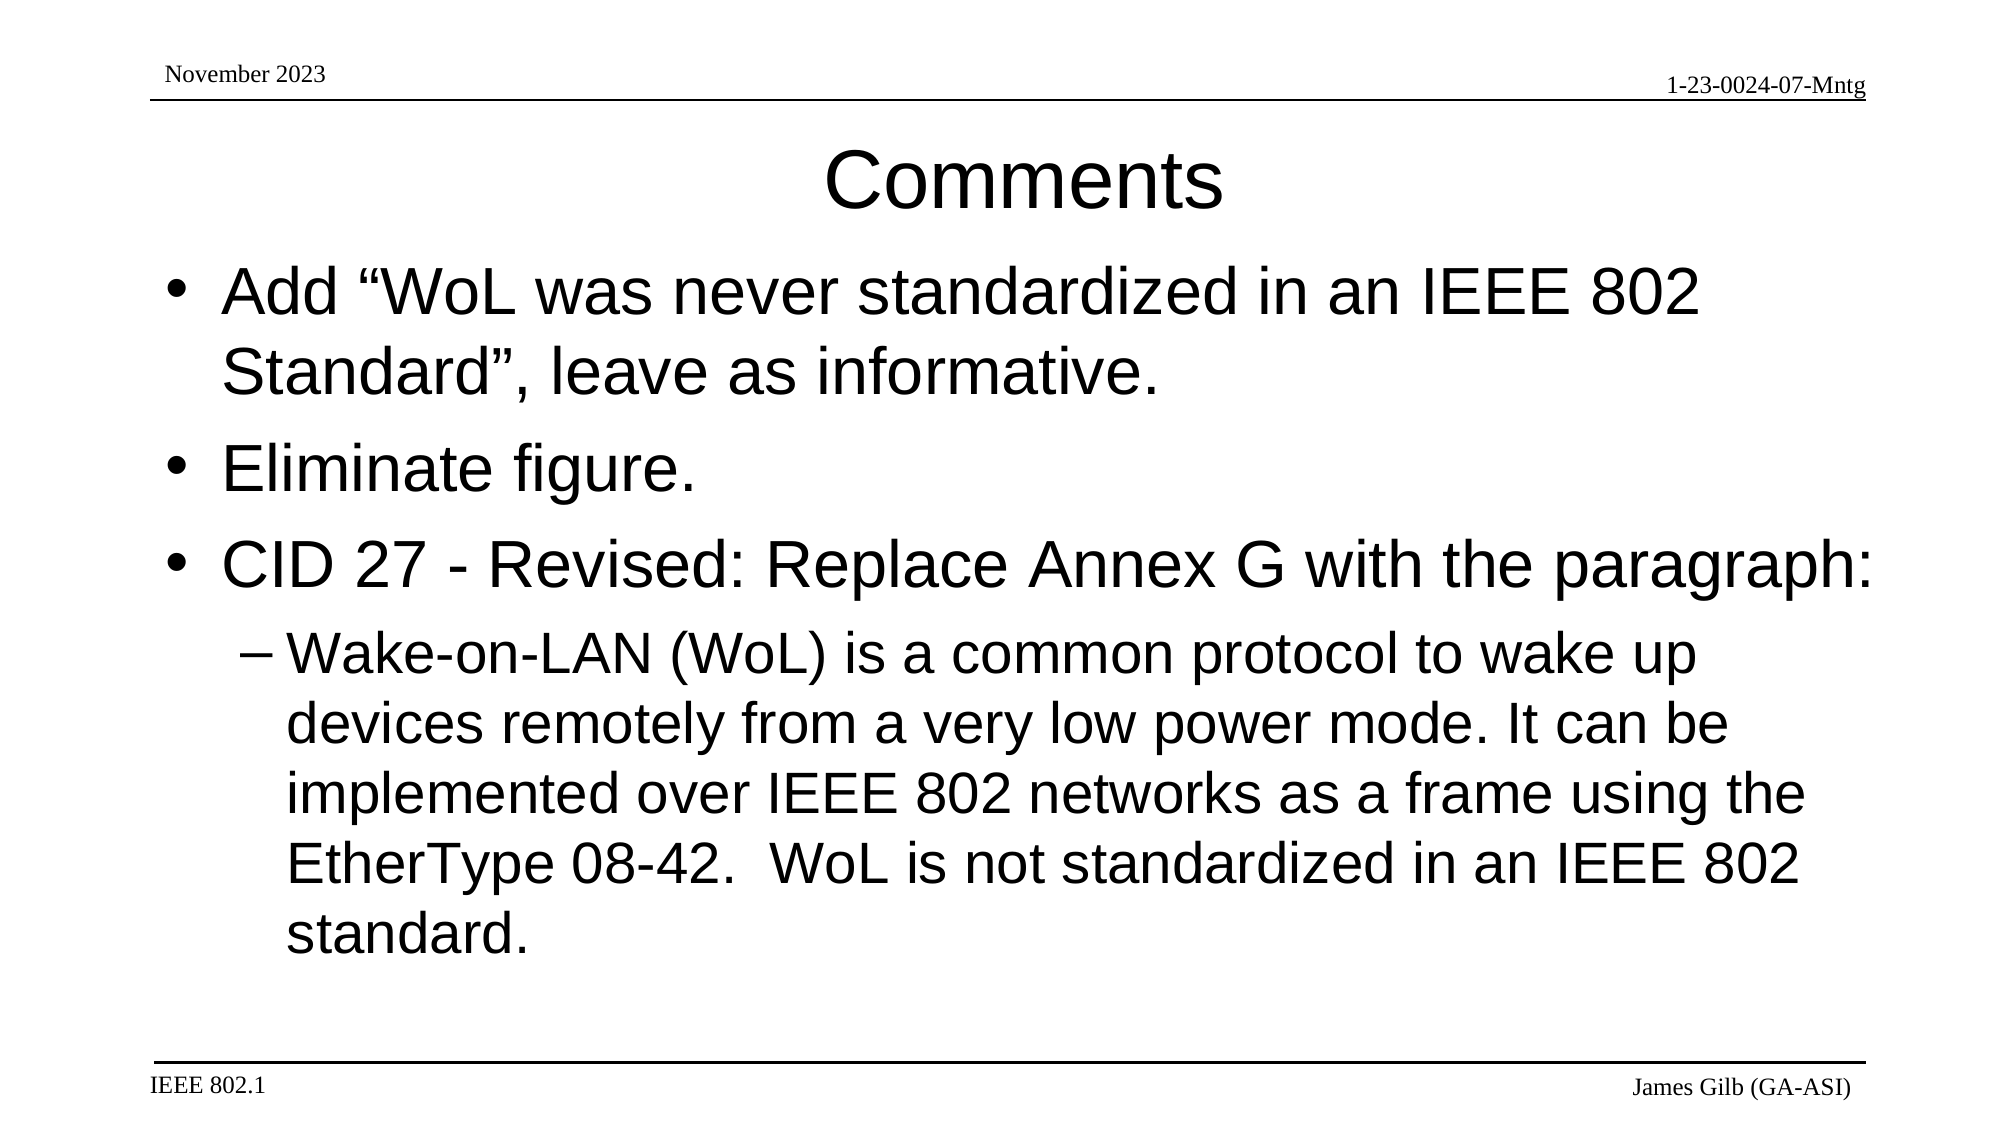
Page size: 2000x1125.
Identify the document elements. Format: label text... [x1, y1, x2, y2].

list Add “WoL was never standardized in an IEEE 802 Standard”, leave as informative. Eliminate figure. CID 27 - Revised: Replace Annex G with the paragraph: Wake-on-LAN (WoL) is a common protocol to wake up devices remotely from a very low power mode. It can be implemented over IEEE 802 networks as a frame using the EtherType 08-42. WoL is not standardized in an IEEE 802 standard. [149, 239, 1900, 1051]
title Comments [149, 112, 1900, 238]
